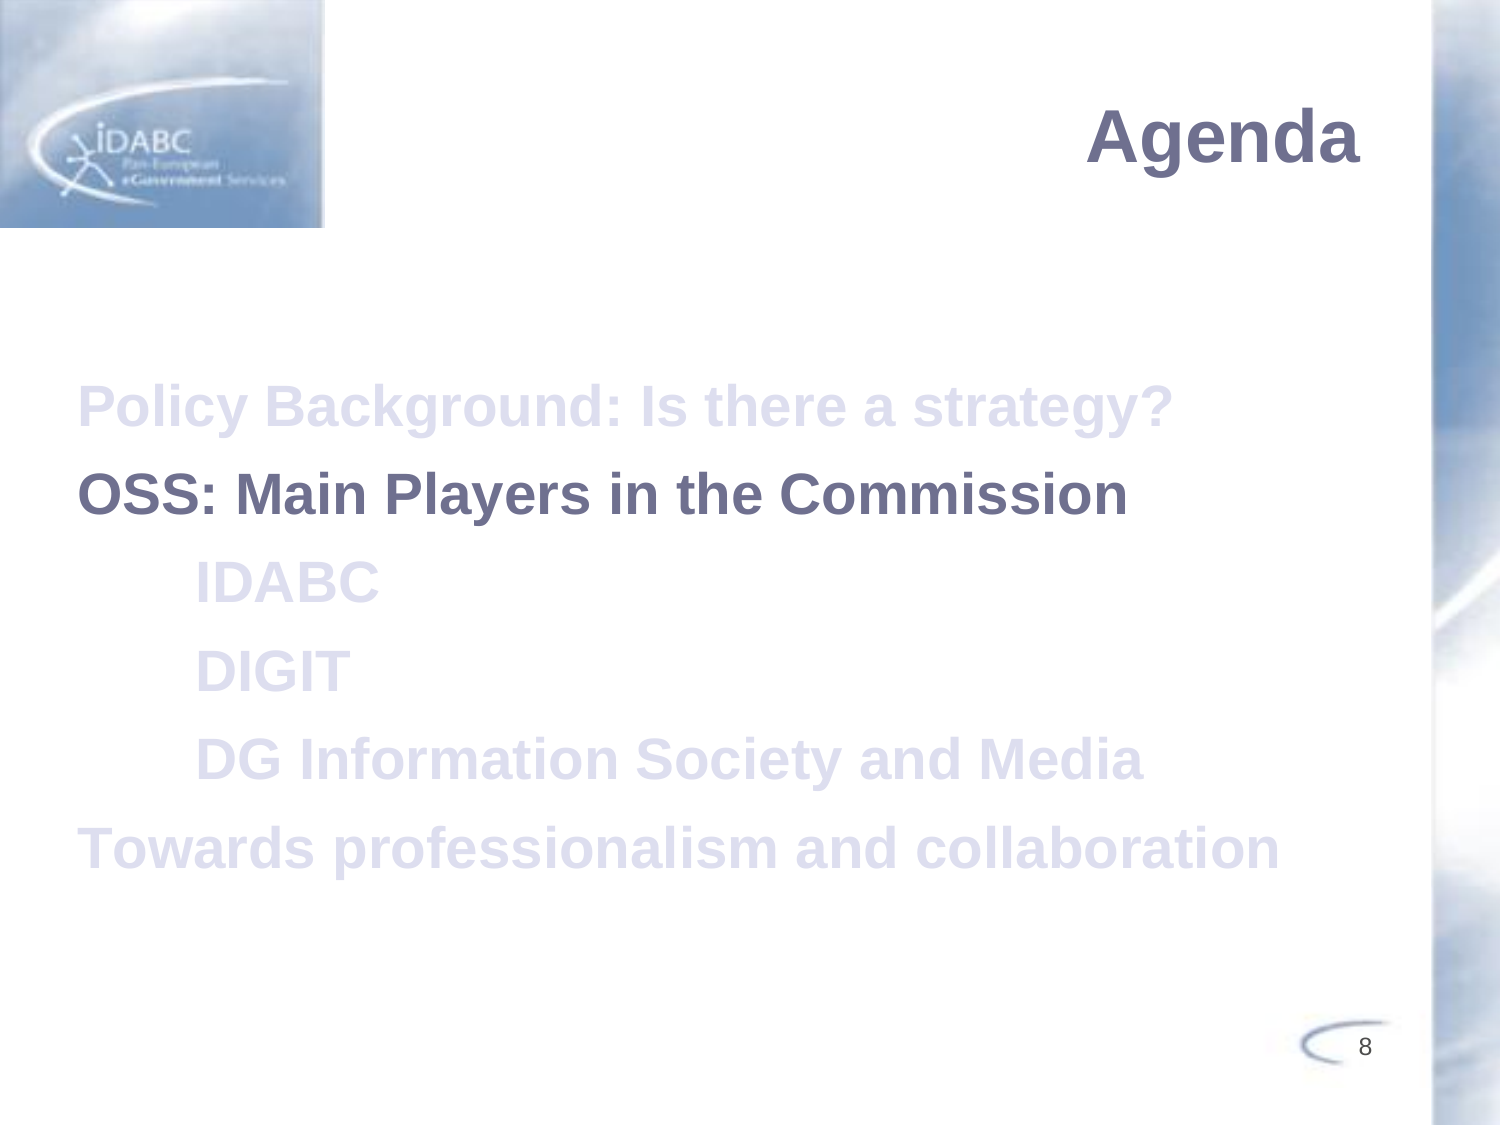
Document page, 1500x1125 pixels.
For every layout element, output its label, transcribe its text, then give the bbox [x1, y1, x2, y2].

text_box Policy Background: Is there a strategy? OSS: Main Players in the Commission IDABC DIGIT DG Information Society and Media Towards professionalism and collaboration [31, 376, 1500, 887]
title Agenda [187, 75, 1375, 197]
